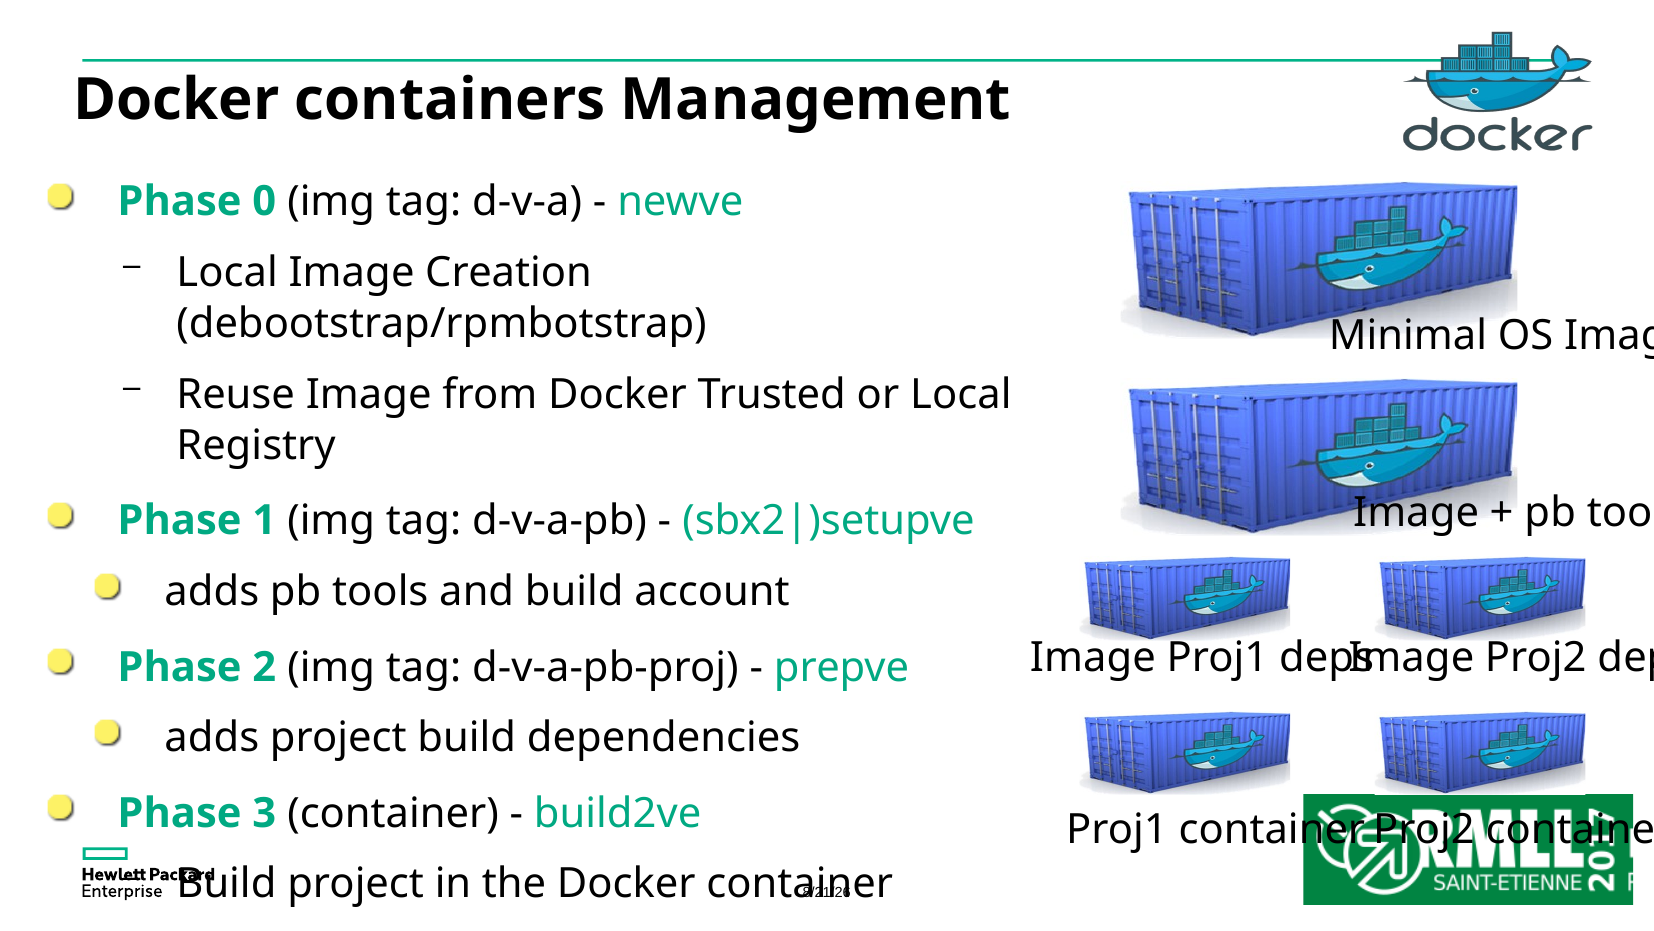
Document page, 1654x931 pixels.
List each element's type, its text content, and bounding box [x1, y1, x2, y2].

text_box Image Proj2 deps [1333, 619, 1654, 708]
picture [1079, 711, 1291, 791]
text_box Minimal OS Image [1314, 297, 1654, 386]
picture [1374, 564, 1586, 619]
text_box Image Proj1 deps [1015, 619, 1333, 708]
picture [1349, 470, 1363, 474]
title Docker containers Management [73, 39, 1137, 161]
picture [1120, 0, 1654, 339]
text_box Image + pb tools [1338, 474, 1654, 564]
picture [1374, 711, 1586, 791]
list Phase 0 (img tag: d-v-a) - newve Local Image Creation (debootstrap/rpmbotstrap) Reuse Image from Docker Trusted or Local Registry Phase 1 (img tag: d-v-a-pb) - (sbx2|)setupve adds pb tools and build account Phase 2 (img tag: d-v-a-pb-proj) - prepve adds project build dependencies Phase 3 (container) - build2ve Build project in the Docker container [34, 174, 1058, 862]
text_box Proj1 container [1051, 791, 1358, 881]
picture [1120, 378, 1518, 536]
picture [1364, 462, 1374, 470]
picture [1079, 556, 1291, 619]
picture [1303, 881, 1634, 905]
text_box Proj2 container [1358, 791, 1654, 881]
